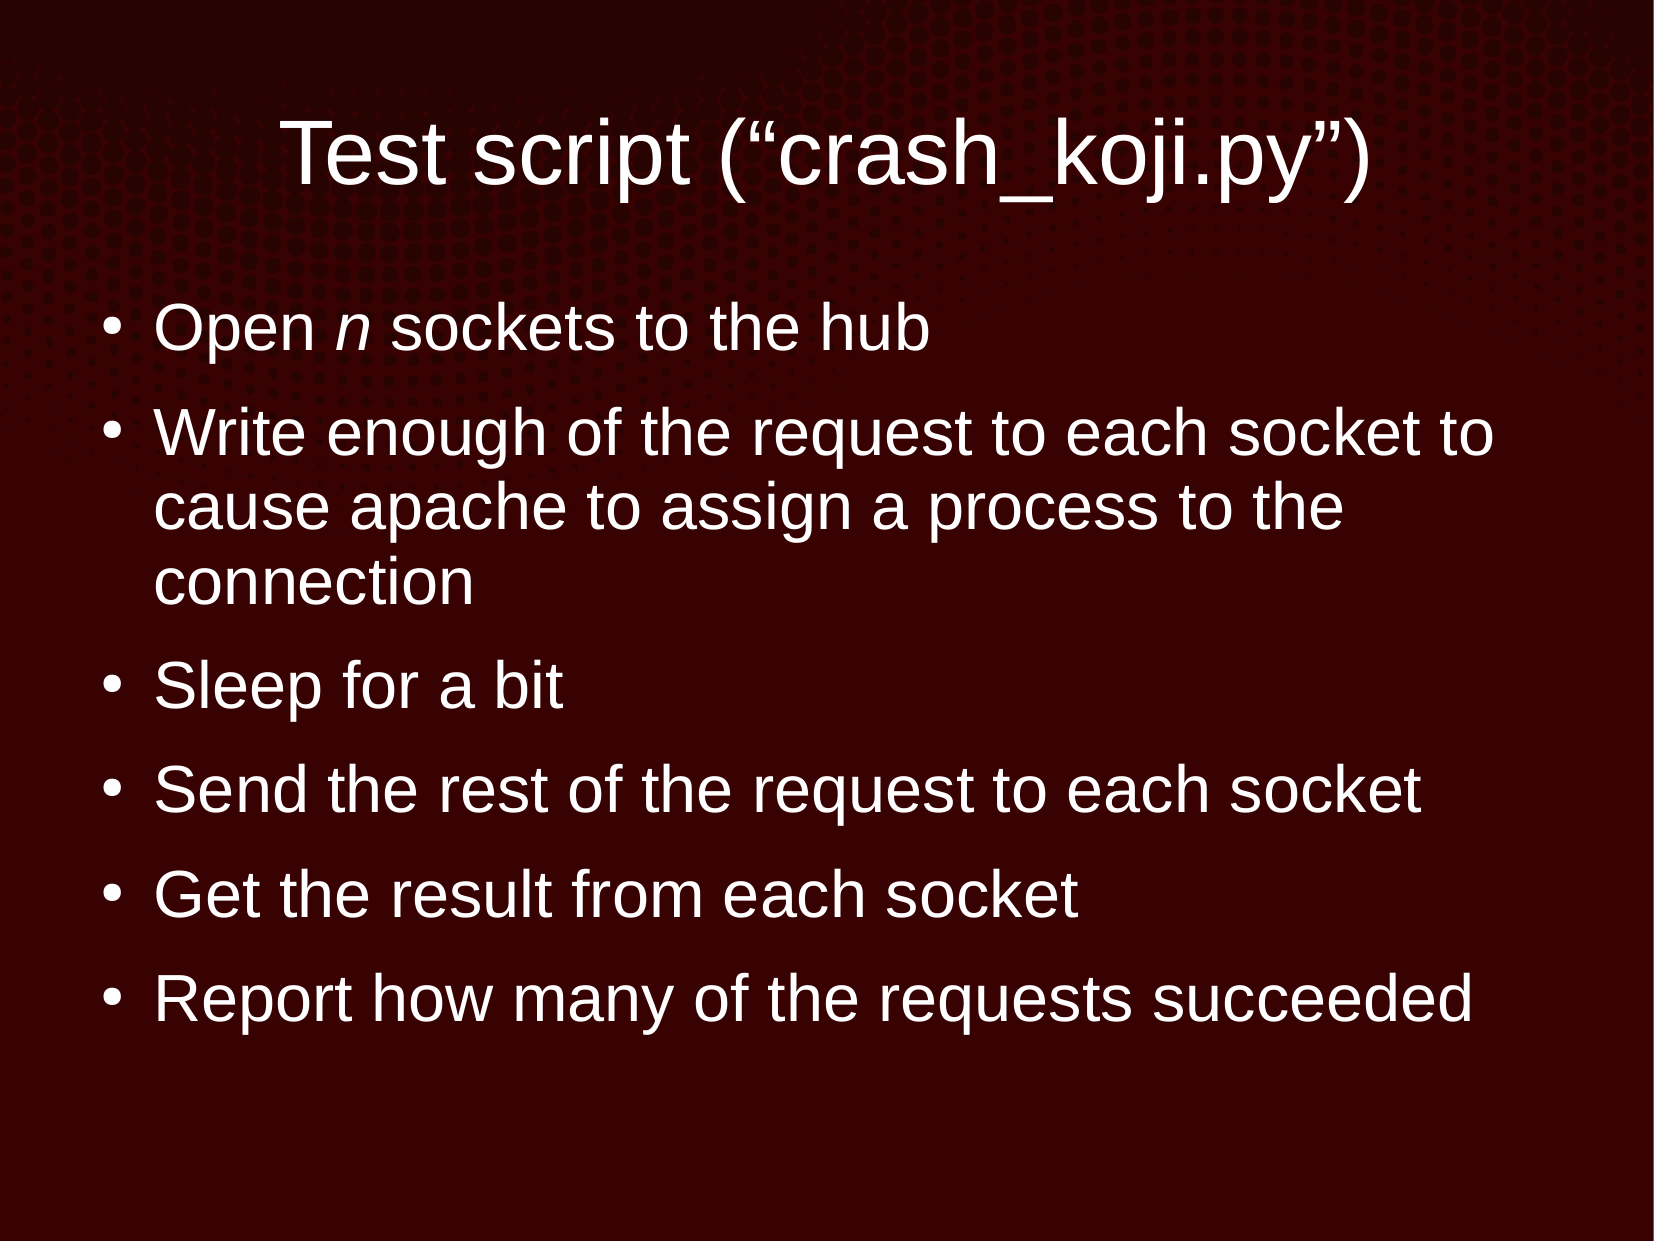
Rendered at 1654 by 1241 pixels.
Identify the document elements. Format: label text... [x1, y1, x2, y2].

list Open n sockets to the hub Write enough of the request to each socket to cause apache to assign a process to the connection Sleep for a bit Send the rest of the request to each socket Get the result from each socket Report how many of the requests succeeded [82, 290, 1571, 1109]
picture [0, 0, 1654, 1241]
title Test script (“crash_koji.py”) [82, 49, 1571, 257]
